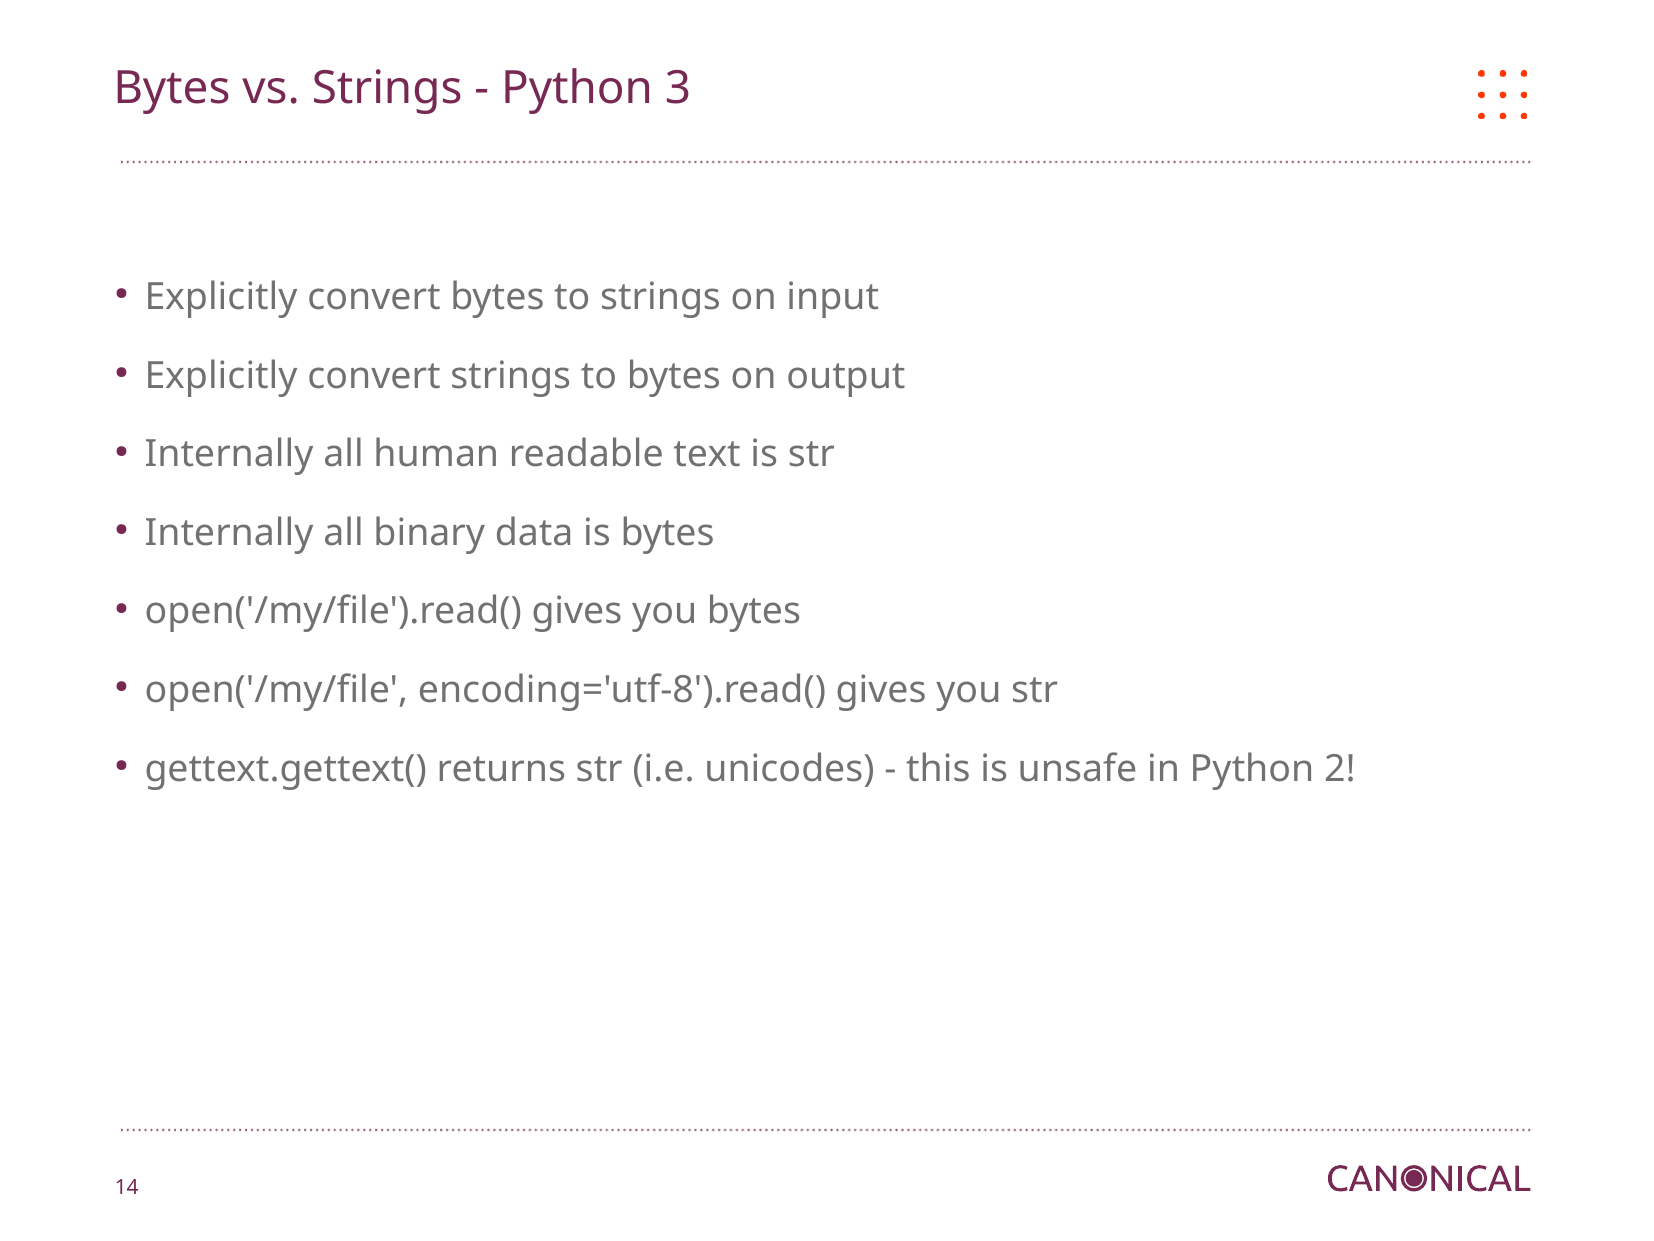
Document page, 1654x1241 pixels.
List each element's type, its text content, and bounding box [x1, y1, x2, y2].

title Bytes vs. Strings - Python 3 [113, 64, 1382, 107]
picture [1478, 70, 1527, 119]
picture [111, 159, 1533, 166]
list Explicitly convert bytes to strings on input Explicitly convert strings to bytes on output Internally all human readable text is str Internally all binary data is bytes open('/my/file').read() gives you bytes open('/my/file', encoding='utf-8').read() gives you str gettext.gettext() returns str (i.e. unicodes) - this is unsafe in Python 2! [115, 256, 1540, 977]
picture [111, 1127, 1533, 1134]
